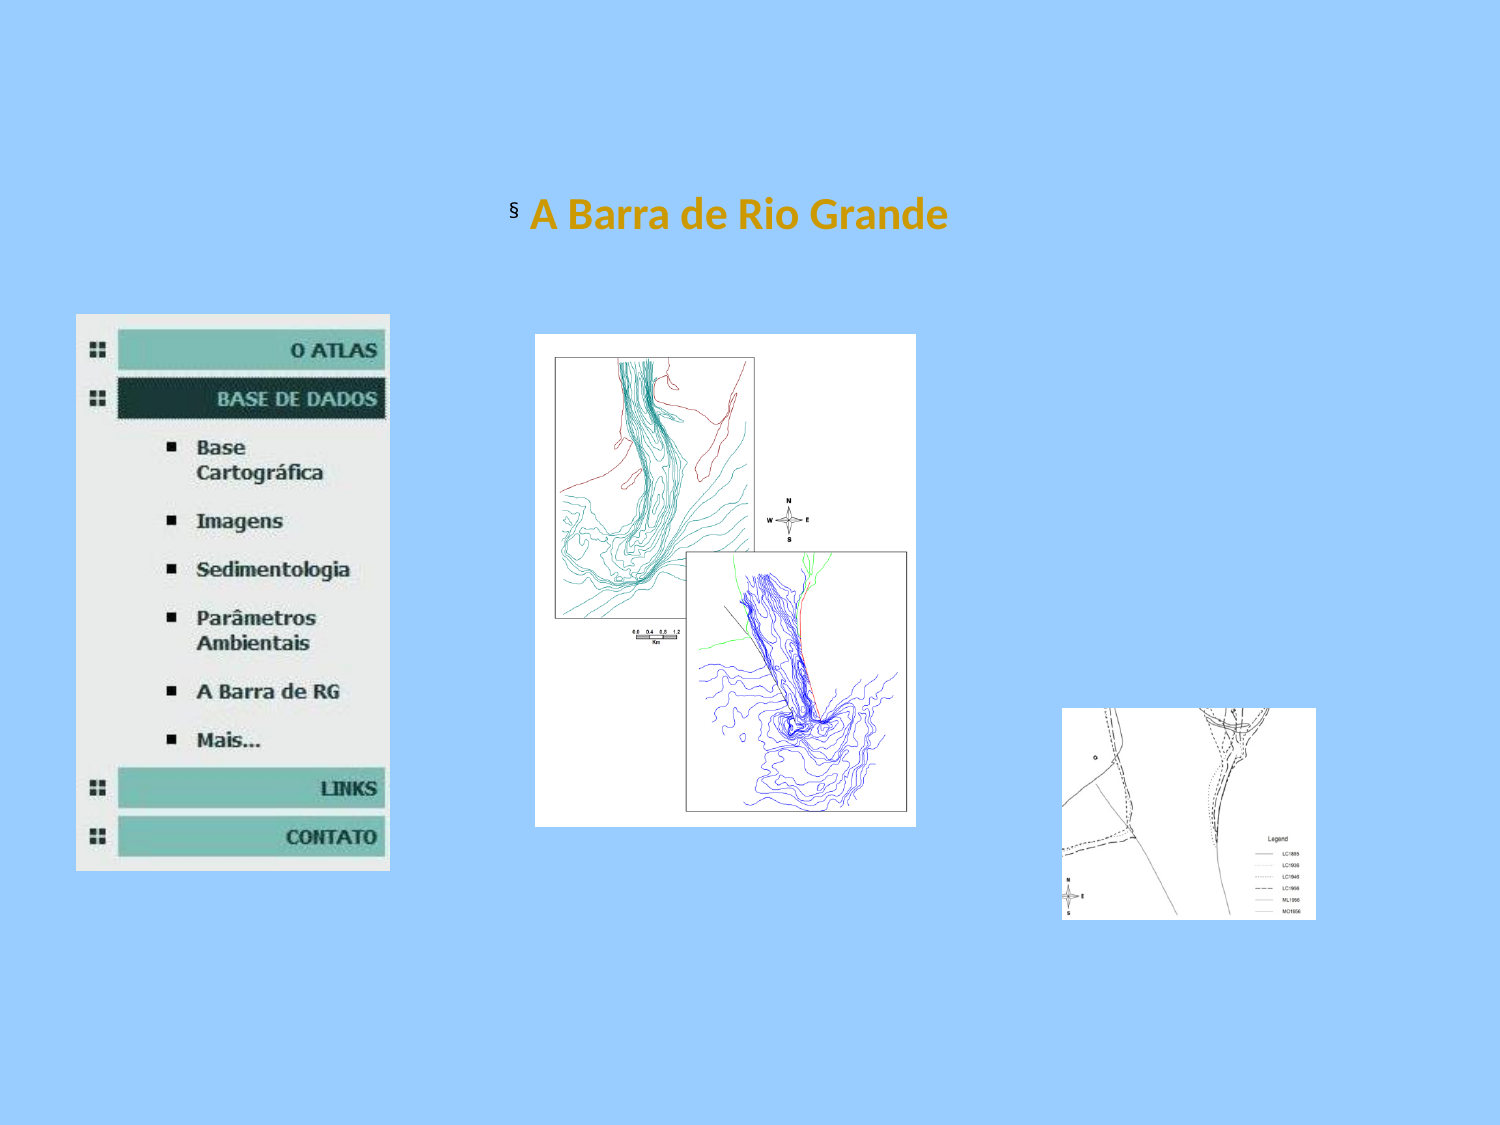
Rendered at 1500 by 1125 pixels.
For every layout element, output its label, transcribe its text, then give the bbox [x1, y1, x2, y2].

picture [76, 314, 390, 871]
picture [1062, 708, 1316, 920]
picture [535, 334, 916, 827]
text_box A Barra de Rio Grande [410, 176, 1048, 246]
